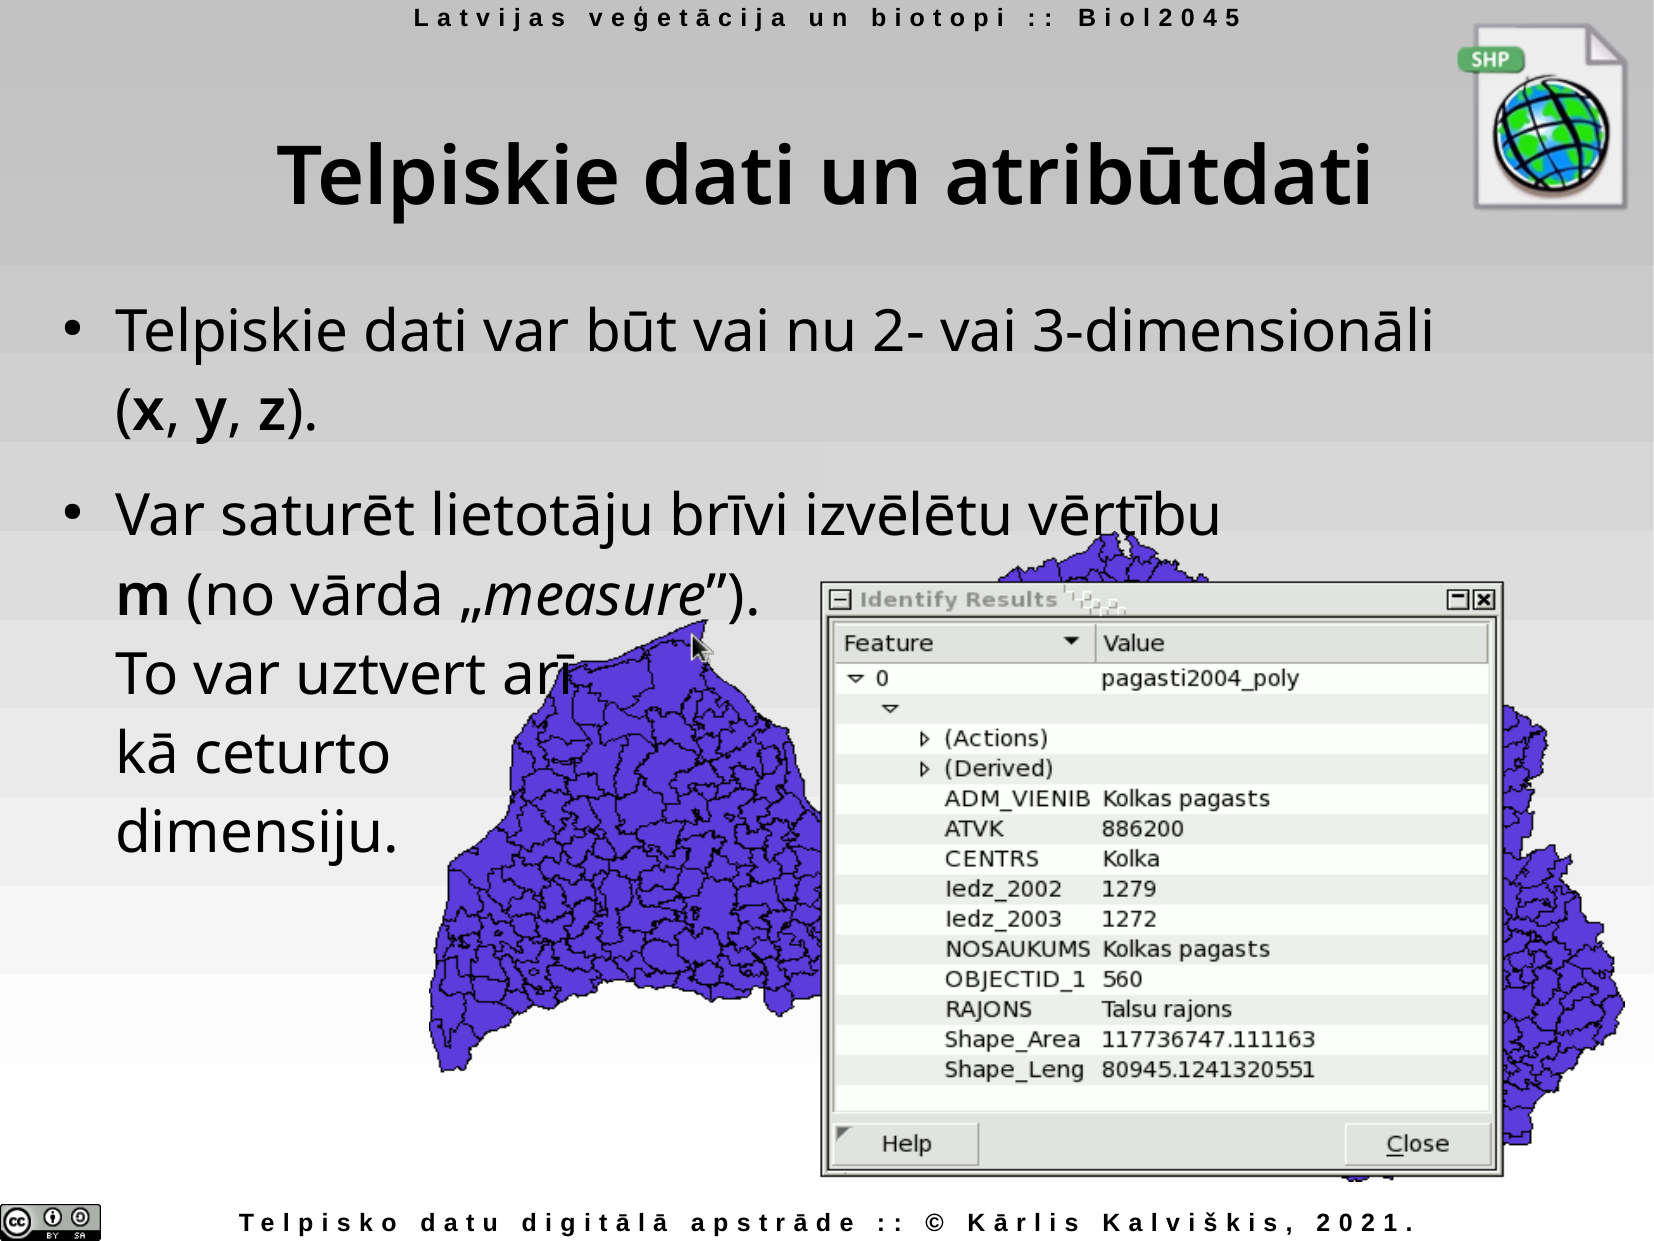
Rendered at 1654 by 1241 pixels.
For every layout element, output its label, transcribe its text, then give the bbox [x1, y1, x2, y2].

title Telpiskie dati un atribūtdati [29, 49, 1625, 296]
picture [0, 0, 1654, 1241]
list Telpiskie dati var būt vai nu 2- vai 3-dimensionāli (x, y, z). Var saturēt lietotāju brīvi izvēlētu vērtību m (no vārda „measure”). To var uztvert arī kā ceturto dimensiju. [44, 289, 1610, 1113]
